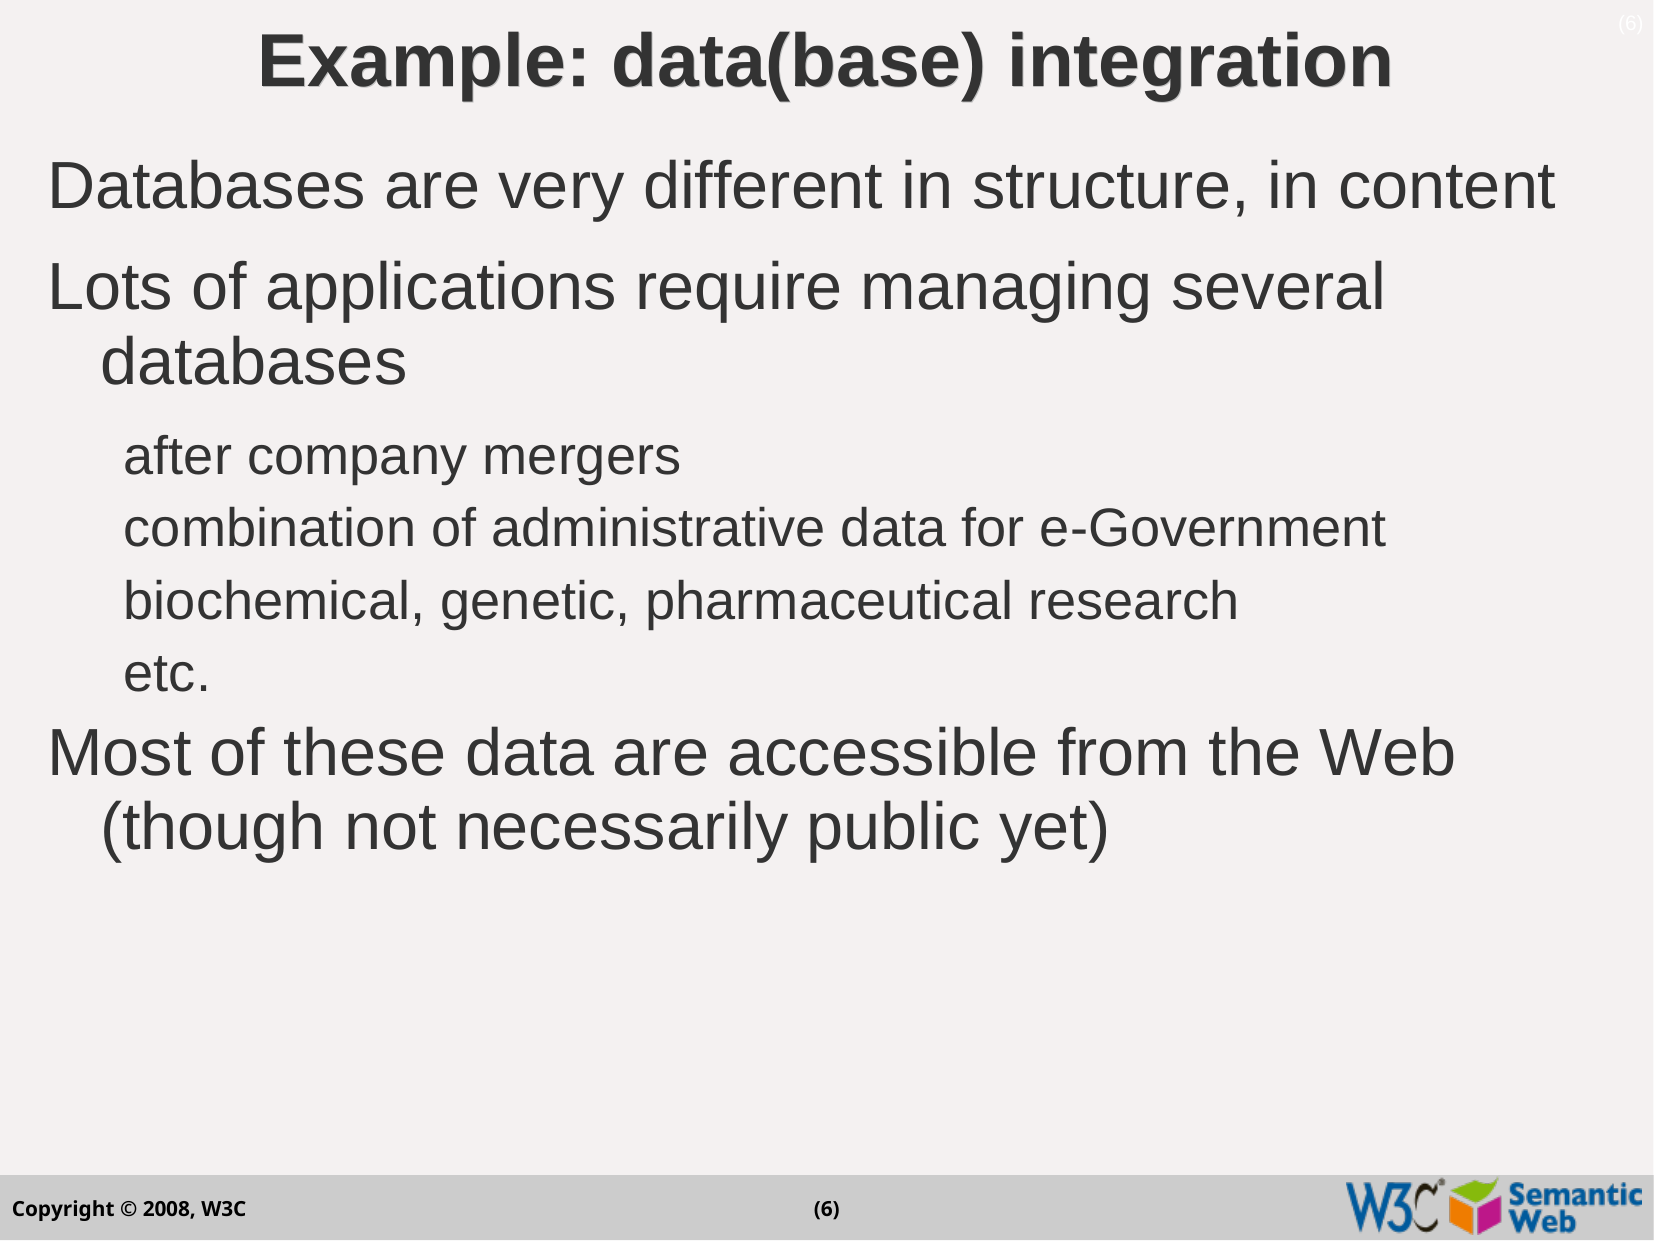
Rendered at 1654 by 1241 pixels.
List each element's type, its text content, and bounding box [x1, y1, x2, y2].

list Databases are very different in structure, in content Lots of applications require managing several databases after company mergers combination of administrative data for e-Government biochemical, genetic, pharmaceutical research etc. Most of these data are accessible from the Web (though not necessarily public yet) [29, 147, 1624, 1134]
picture [1346, 1175, 1642, 1235]
title Example: data(base) integration [0, 0, 1654, 119]
